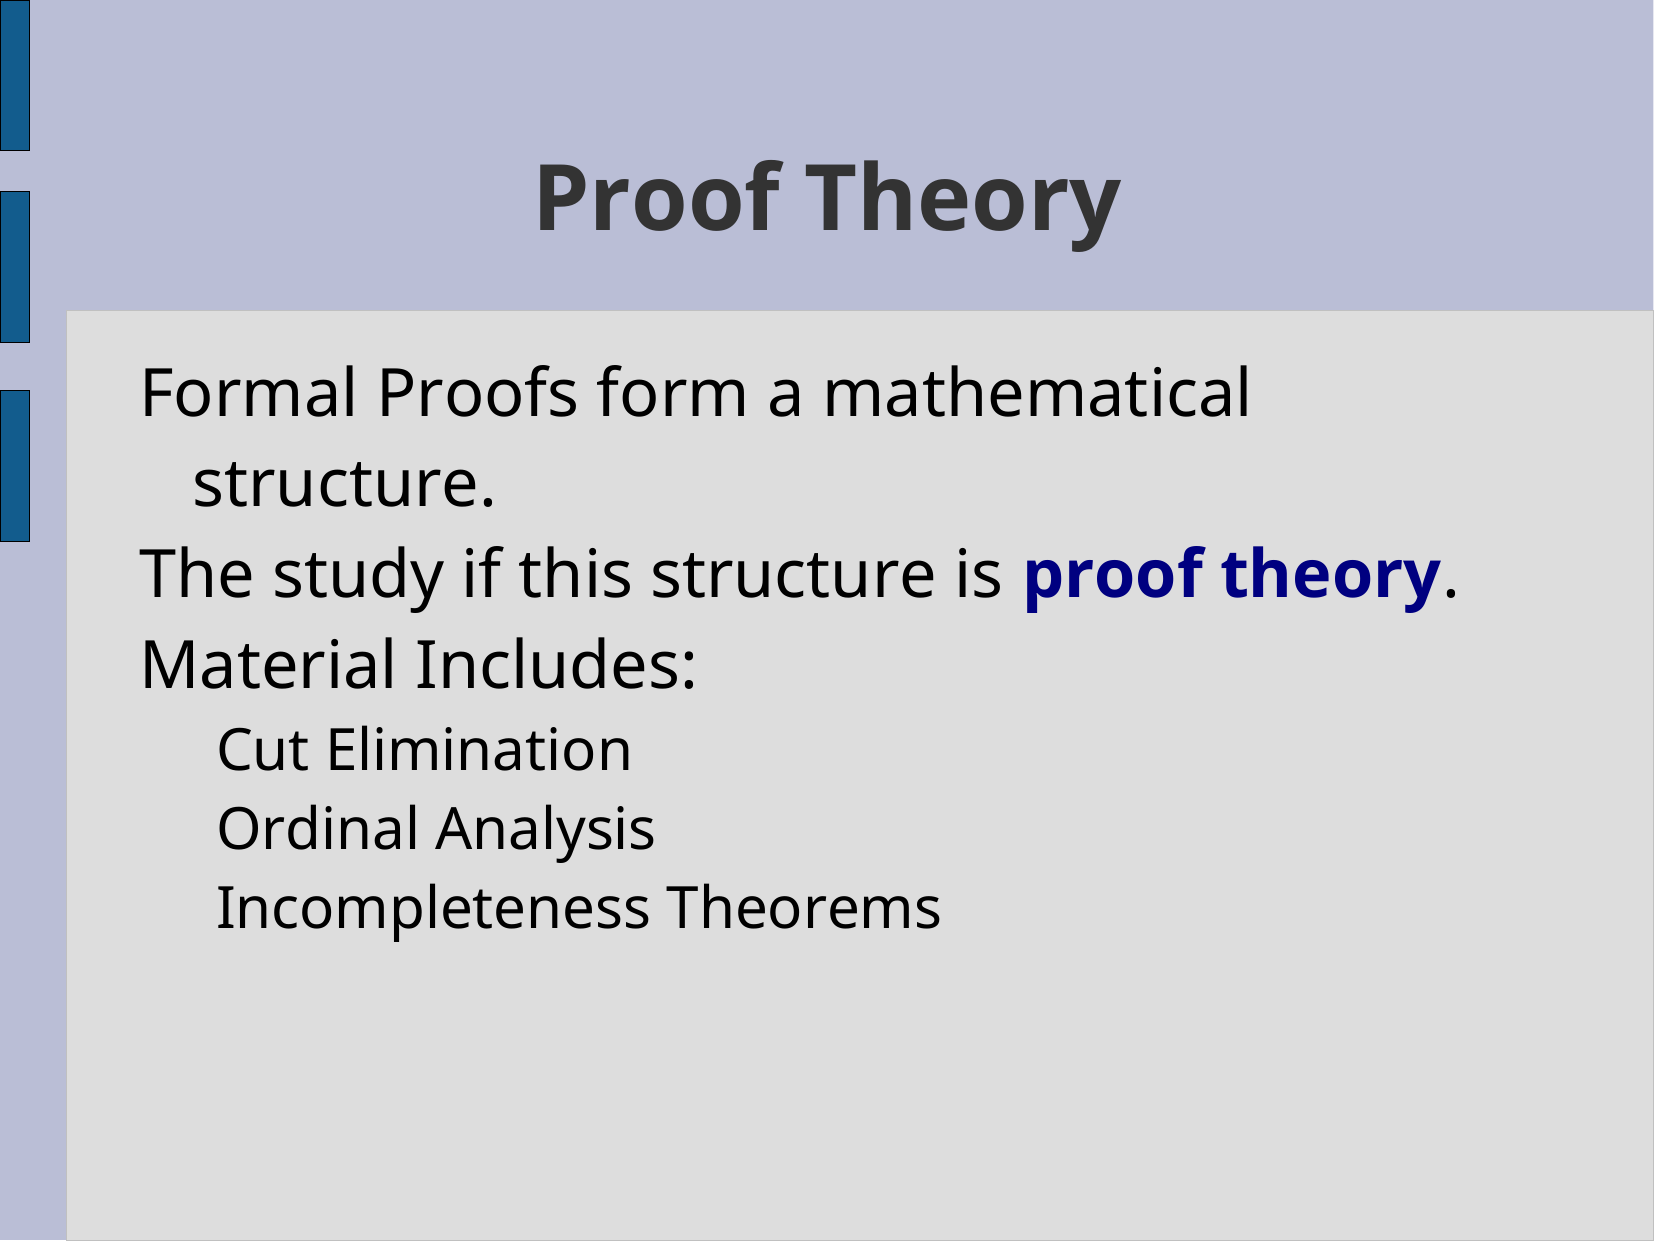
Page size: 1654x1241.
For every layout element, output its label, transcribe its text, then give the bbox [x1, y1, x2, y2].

list Formal Proofs form a mathematical structure. The study if this structure is proof theory. Material Includes: Cut Elimination Ordinal Analysis Incompleteness Theorems [121, 344, 1534, 1127]
title Proof Theory [121, 91, 1534, 299]
